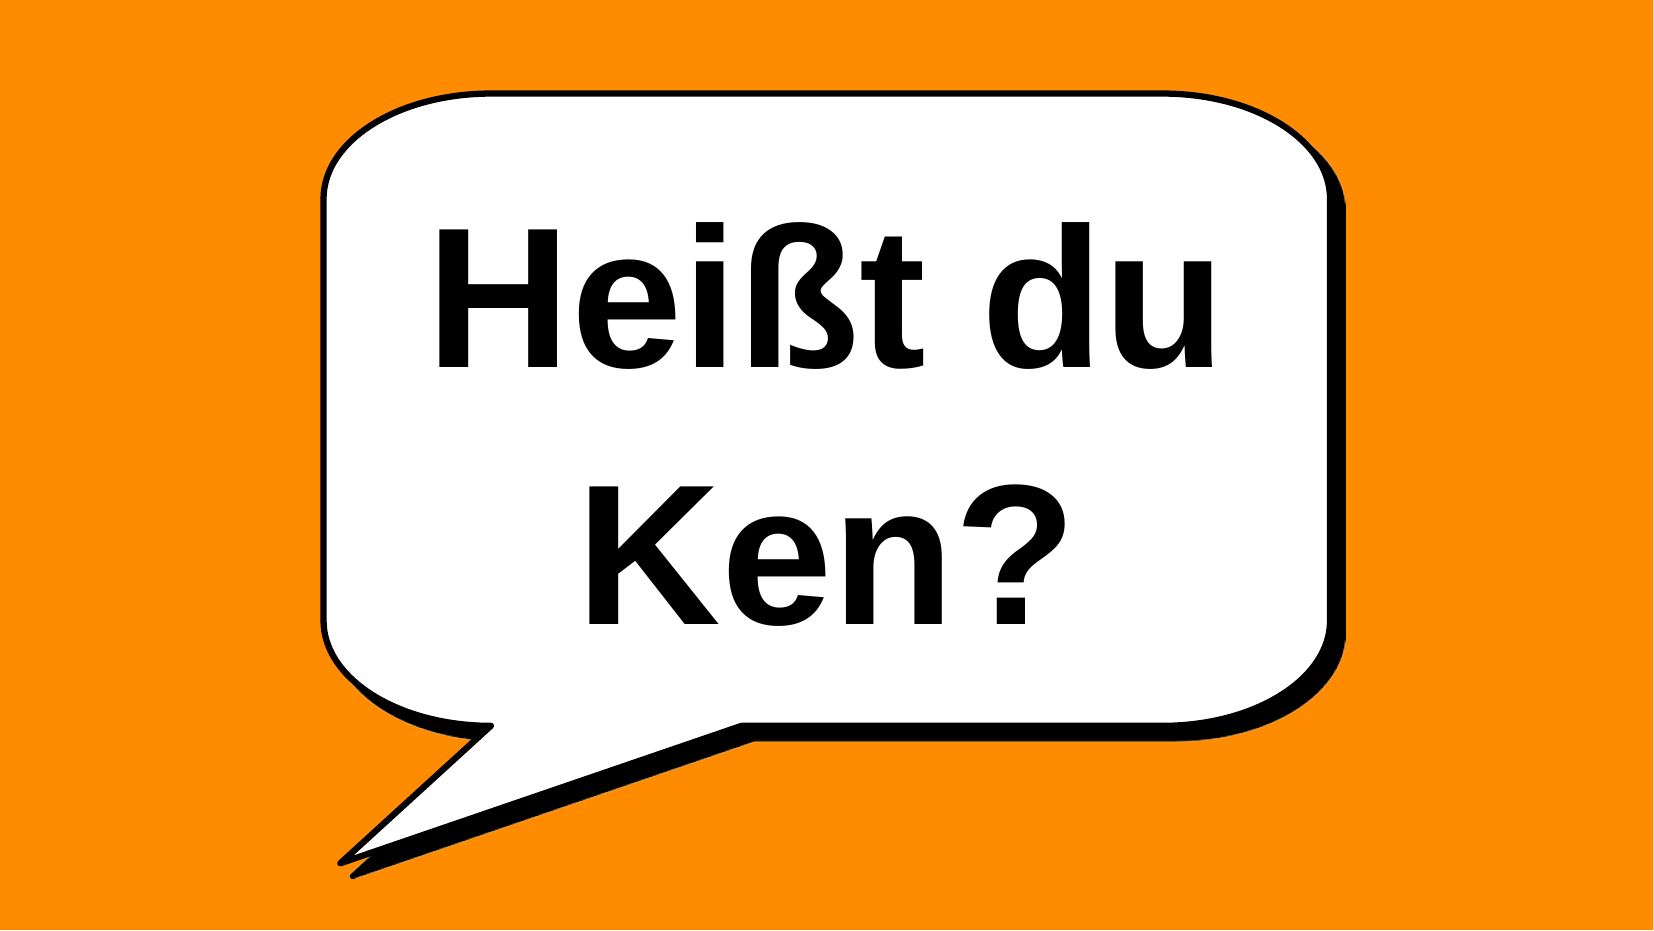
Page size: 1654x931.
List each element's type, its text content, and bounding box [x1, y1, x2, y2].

text_box Heißt du Ken? [323, 93, 1331, 864]
